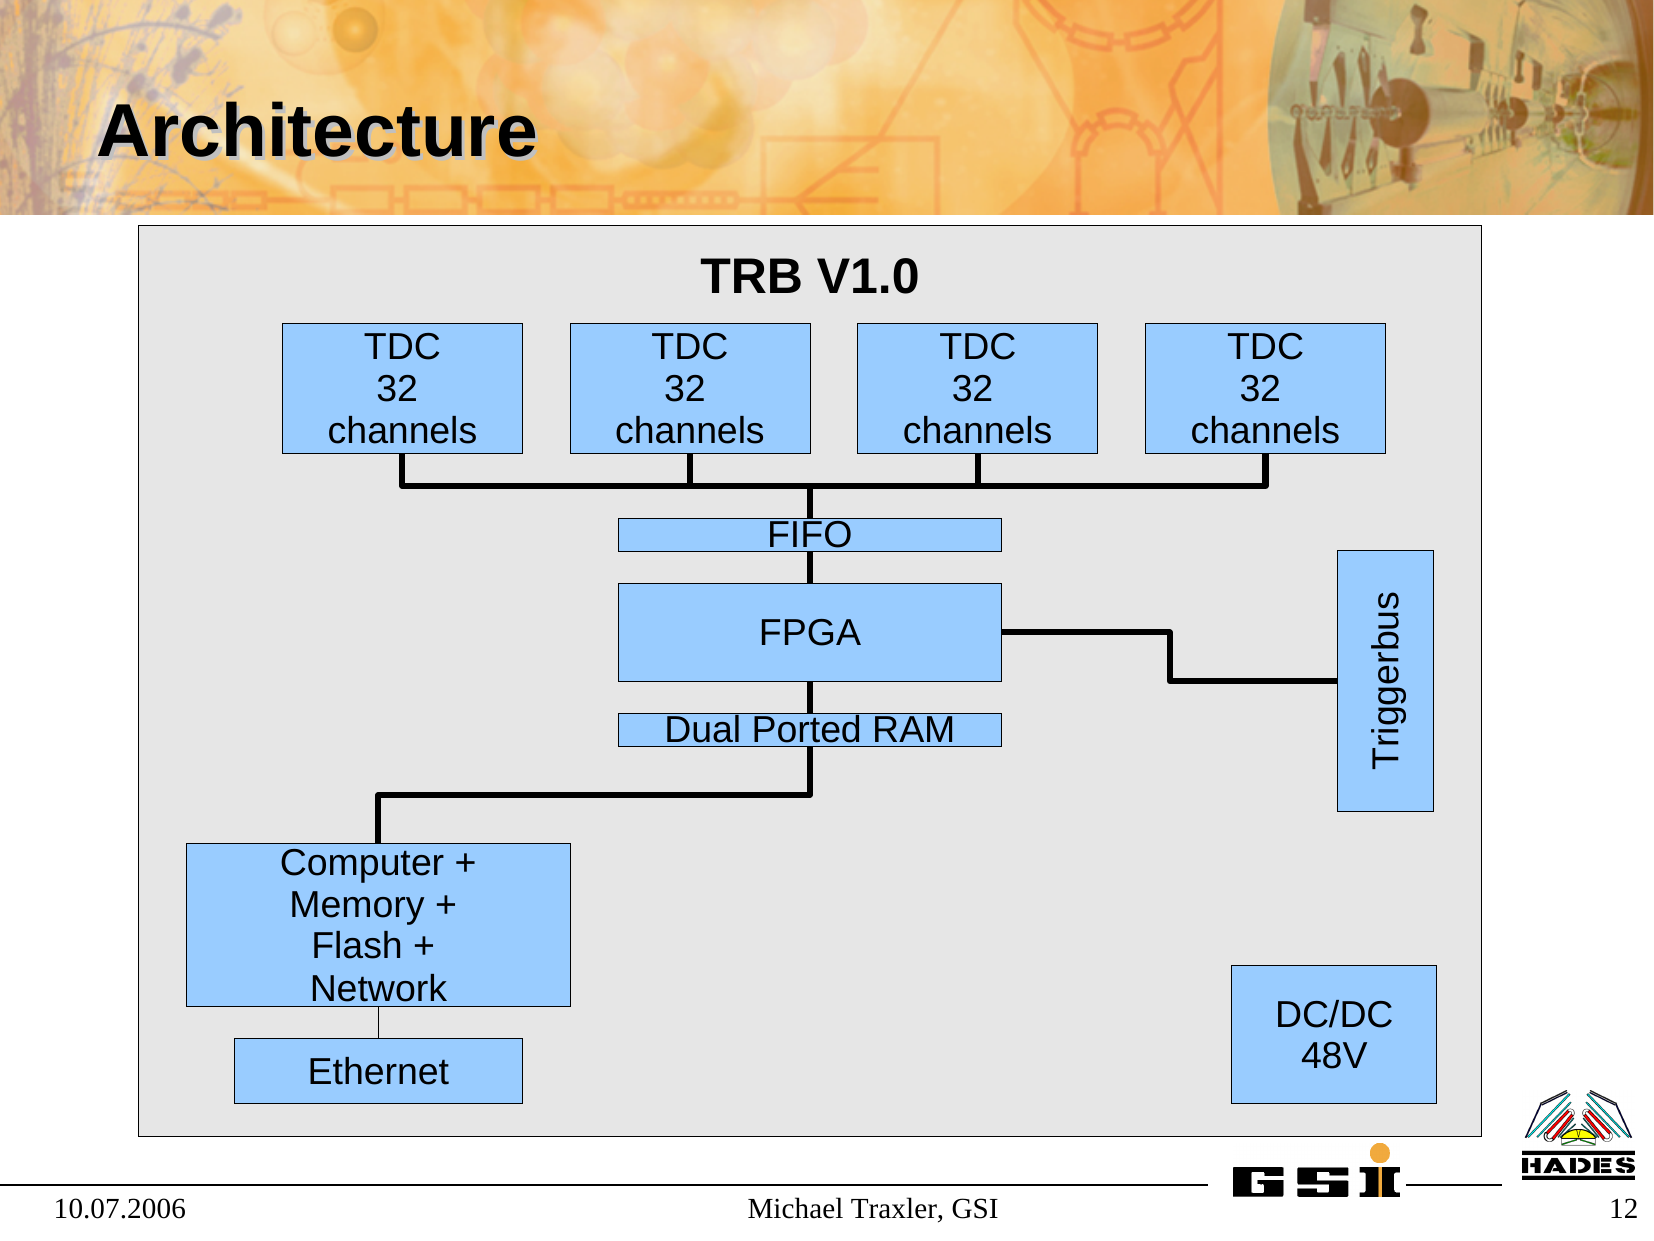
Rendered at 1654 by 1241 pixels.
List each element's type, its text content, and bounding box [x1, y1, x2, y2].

text_box TDC 32 channels [857, 323, 1098, 454]
text_box FPGA [618, 583, 1002, 682]
picture [0, 0, 1654, 215]
picture [1522, 1090, 1635, 1180]
text_box TRB V1.0 [618, 240, 1002, 312]
text_box [138, 225, 1482, 1137]
text_box DC/DC 48V [1231, 965, 1437, 1104]
picture [1233, 1143, 1400, 1197]
text_box TDC 32 channels [1145, 323, 1386, 454]
text_box Ethernet [234, 1038, 523, 1104]
text_box Triggerbus [1337, 550, 1434, 812]
text_box Dual Ported RAM [618, 713, 1002, 747]
text_box TDC 32 channels [282, 323, 523, 454]
text_box Computer + Memory + Flash + Network [186, 843, 571, 1007]
text_box FIFO [618, 518, 1002, 552]
text_box TDC 32 channels [570, 323, 811, 454]
title Architecture [96, 27, 1502, 235]
